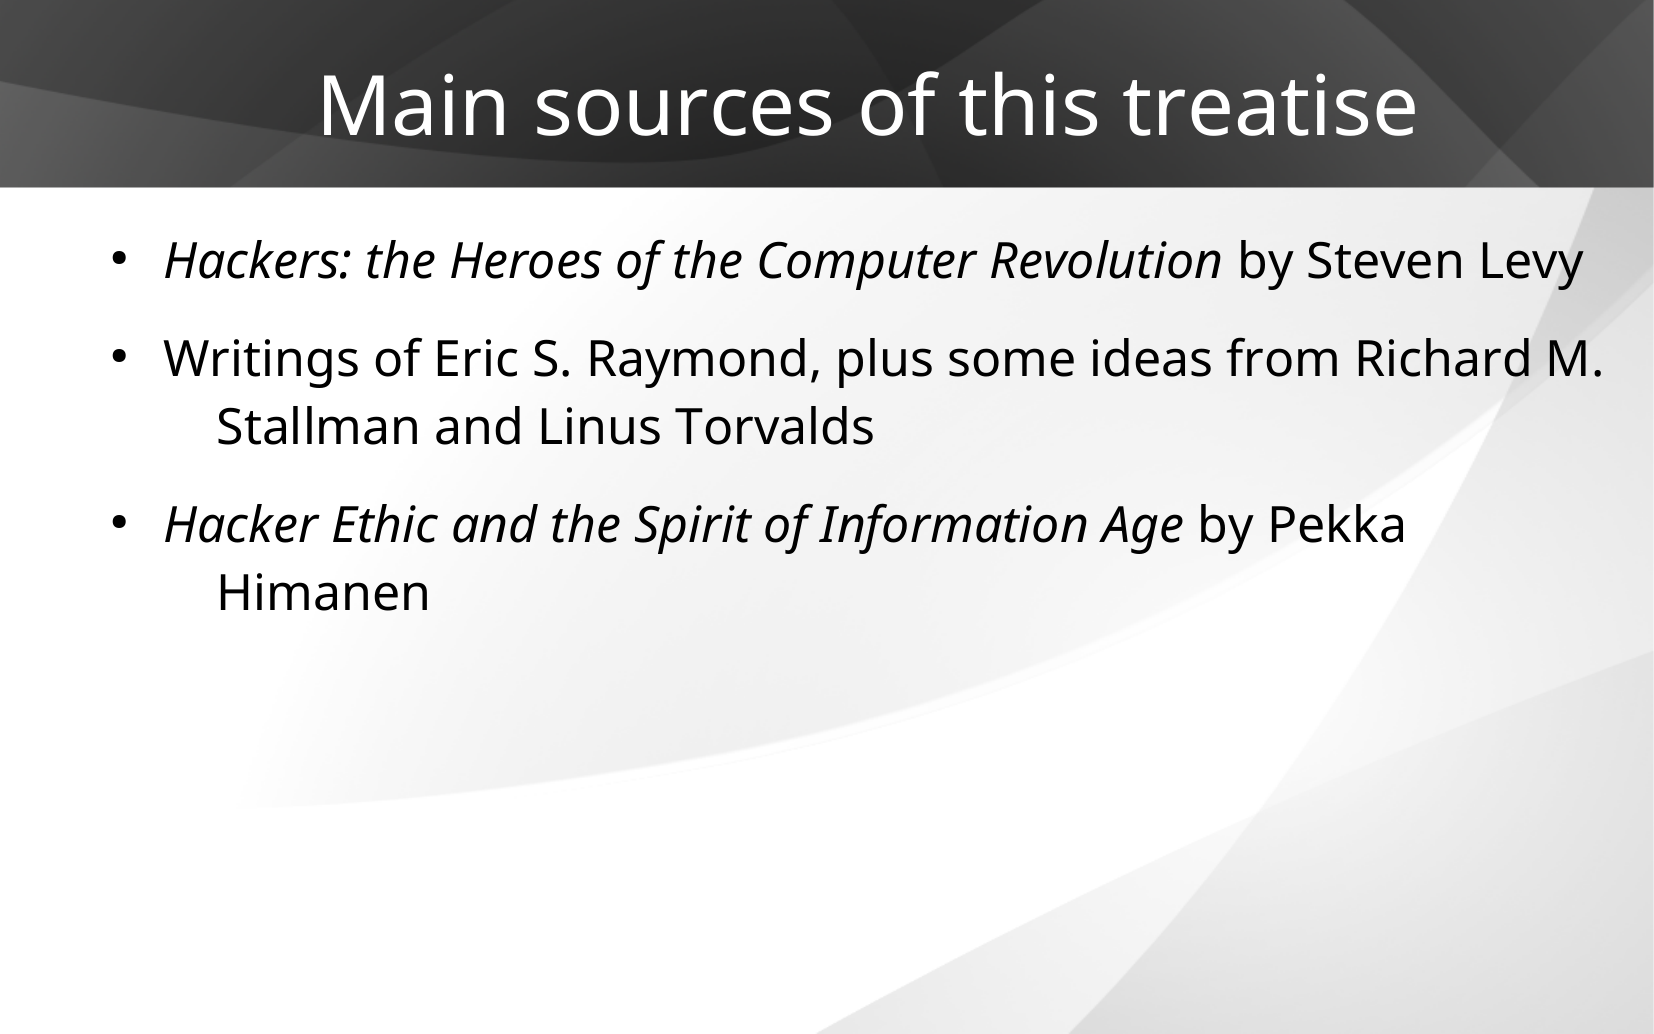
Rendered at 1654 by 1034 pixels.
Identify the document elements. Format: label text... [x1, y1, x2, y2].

title Main sources of this treatise [124, 0, 1613, 208]
list Hackers: the Heroes of the Computer Revolution by Steven Levy Writings of Eric S. Raymond, plus some ideas from Richard M. Stallman and Linus Torvalds Hacker Ethic and the Spirit of Information Age by Pekka Himanen [75, 225, 1613, 1013]
picture [0, 0, 1654, 1034]
